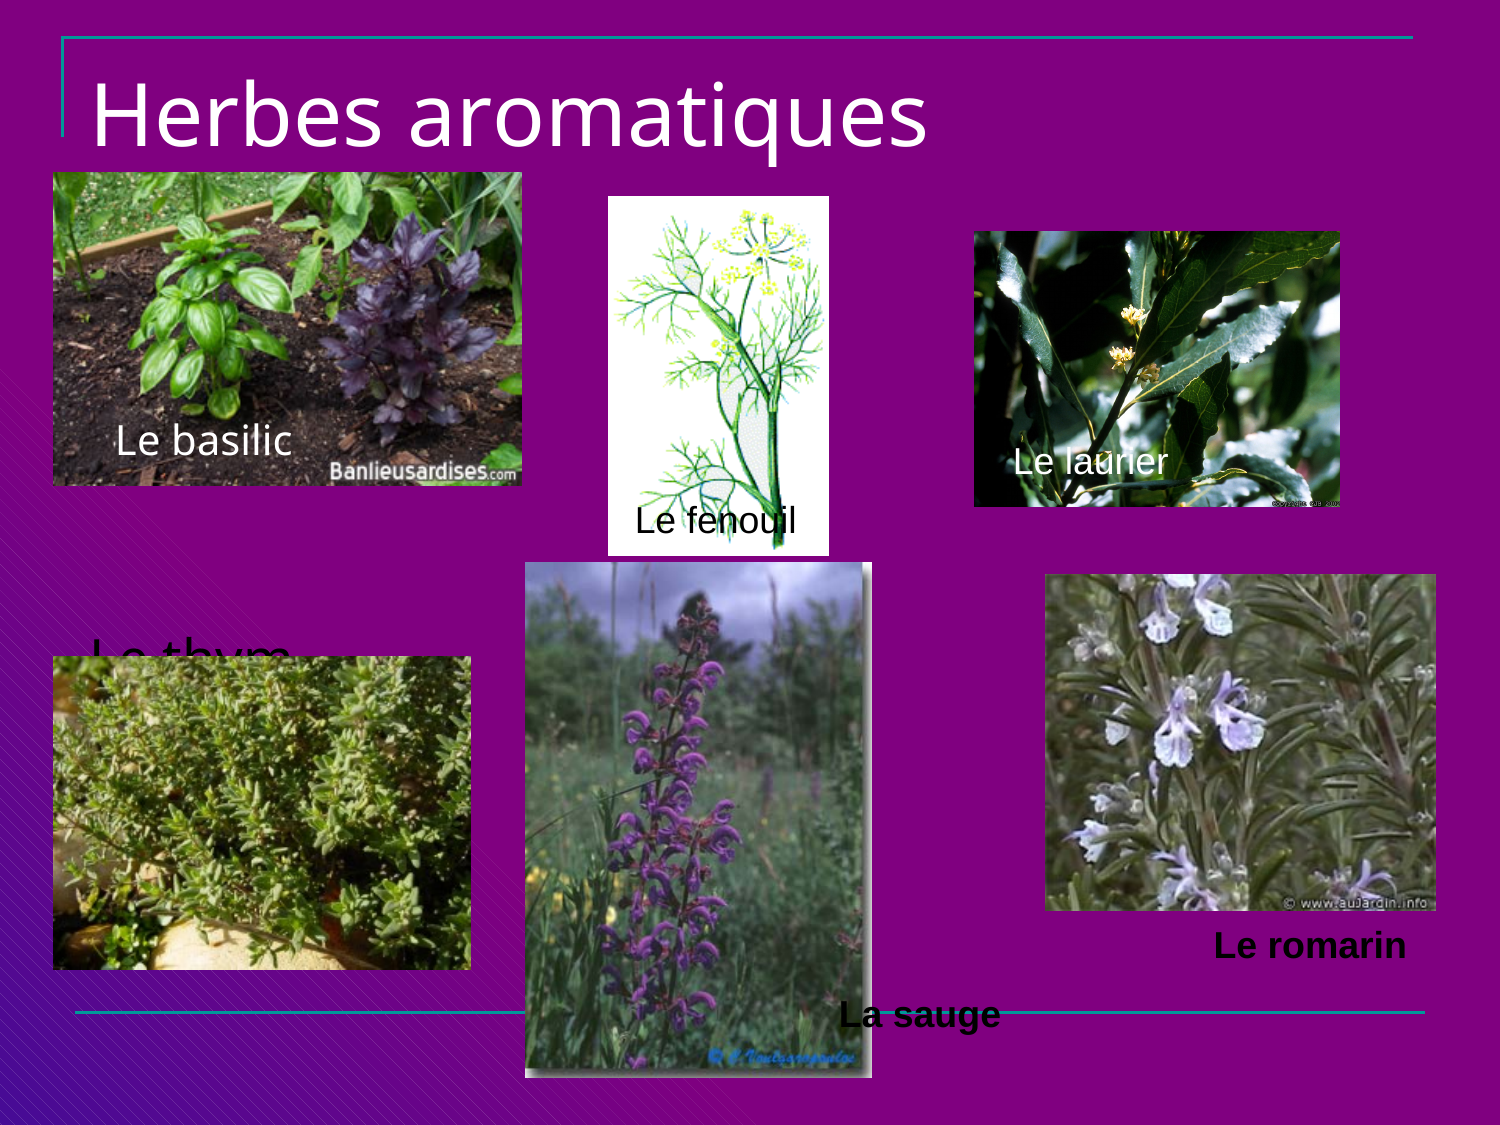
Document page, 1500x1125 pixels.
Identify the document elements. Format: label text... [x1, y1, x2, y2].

picture [1045, 574, 1436, 911]
picture [525, 562, 872, 1078]
title Herbes aromatiques [75, 45, 1426, 233]
text_box Le romarin [1198, 916, 1423, 975]
text_box Le fenouil [620, 491, 813, 550]
picture [53, 656, 471, 970]
text_box Le laurier [998, 432, 1184, 490]
list Le thym [75, 262, 738, 1006]
text_box Le basilic [100, 402, 308, 475]
picture [608, 196, 829, 556]
picture [974, 231, 1340, 507]
text_box La sauge [823, 985, 1017, 1043]
picture [53, 172, 522, 486]
